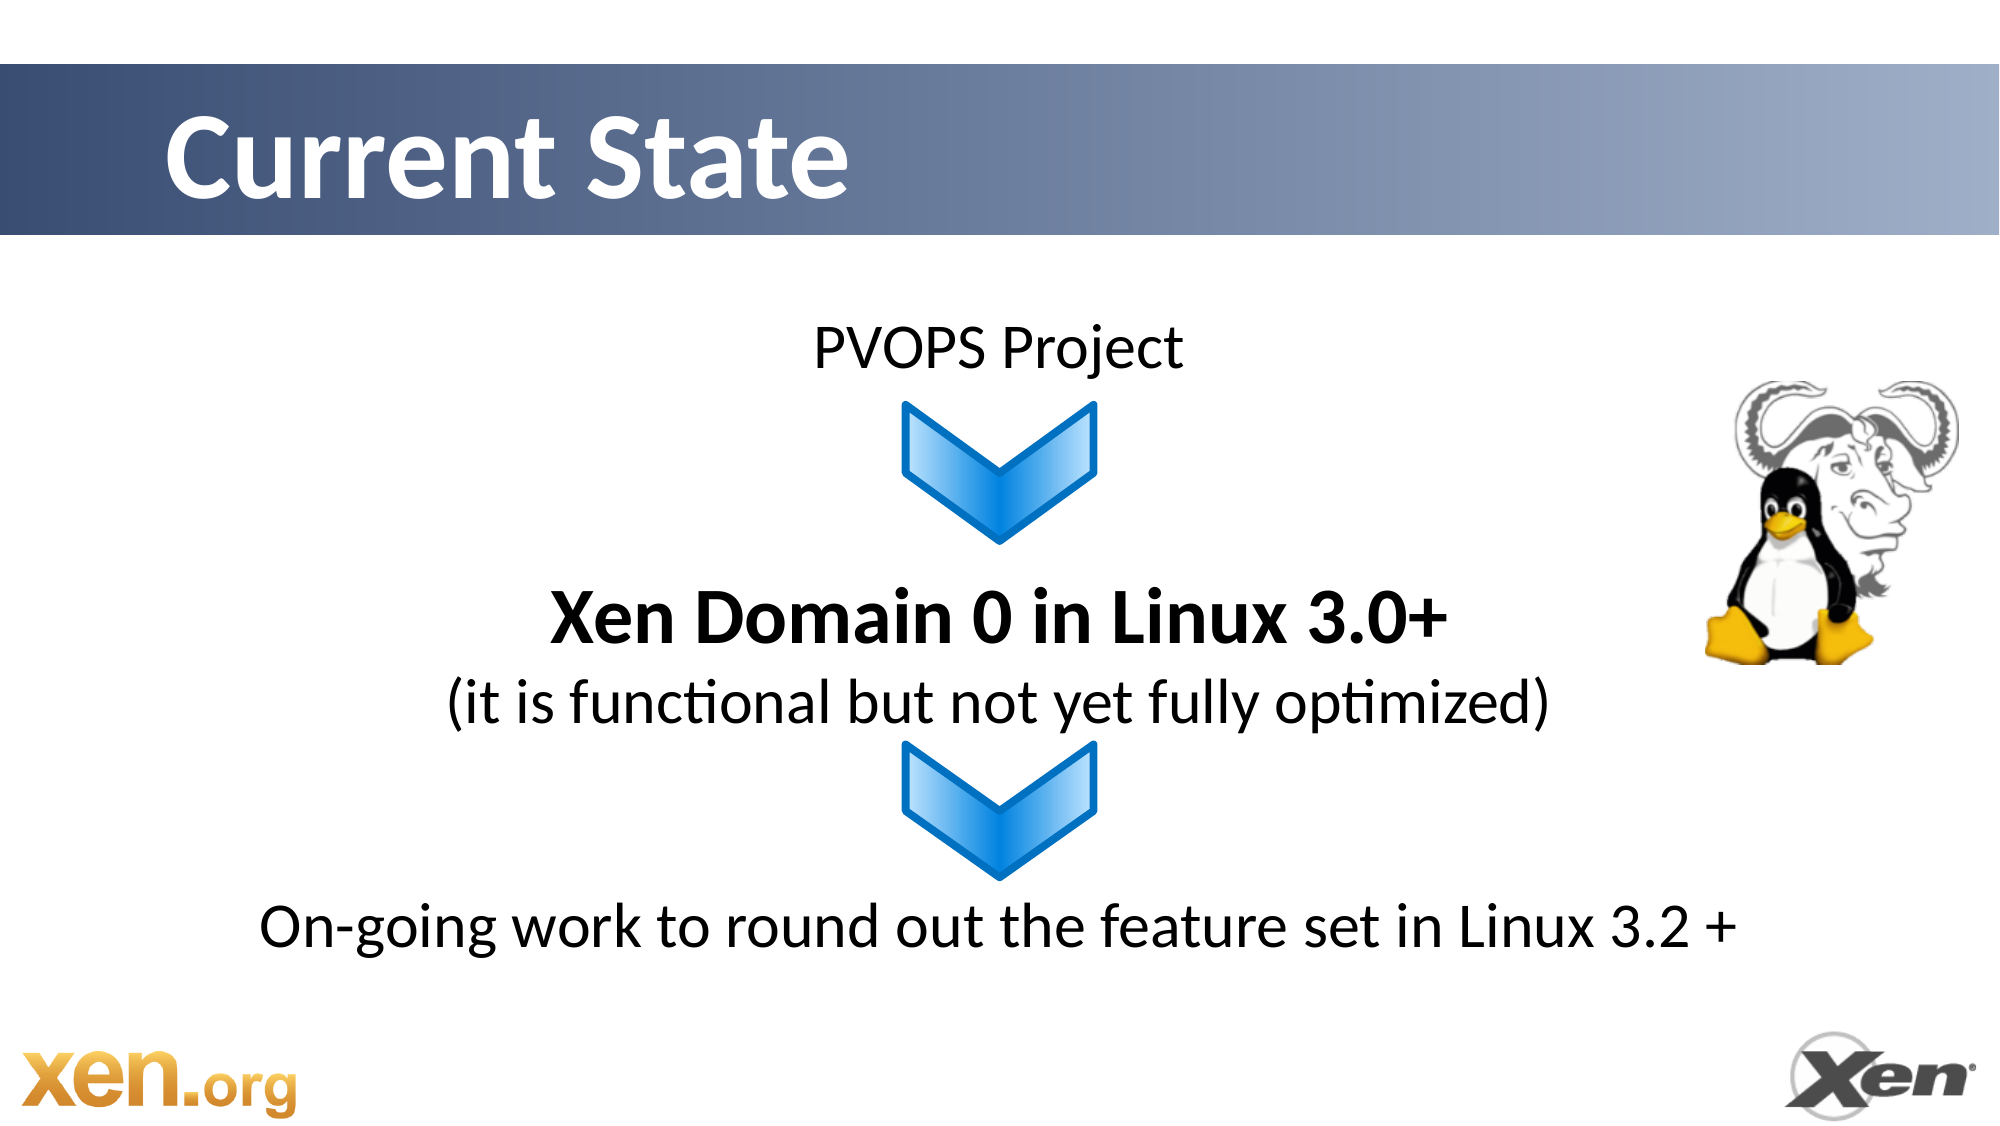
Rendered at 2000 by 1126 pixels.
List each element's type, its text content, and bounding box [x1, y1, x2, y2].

table_cell Dom0 OS: CentOS, Debian, Fedora, NetBSD, OpenSuse, RHEL 5.x, Solaris 11, … [1779, 1030, 1989, 1126]
title Current State [150, 54, 1850, 243]
picture [1705, 381, 1959, 665]
list PVOPS Project Xen Domain 0 in Linux 3.0+ (it is functional but not yet fully optimized) On-going work to round out the feature set in Linux 3.2 + [149, 296, 1850, 973]
text_box [905, 744, 1094, 878]
text_box [905, 404, 1094, 542]
picture [19, 1051, 303, 1123]
